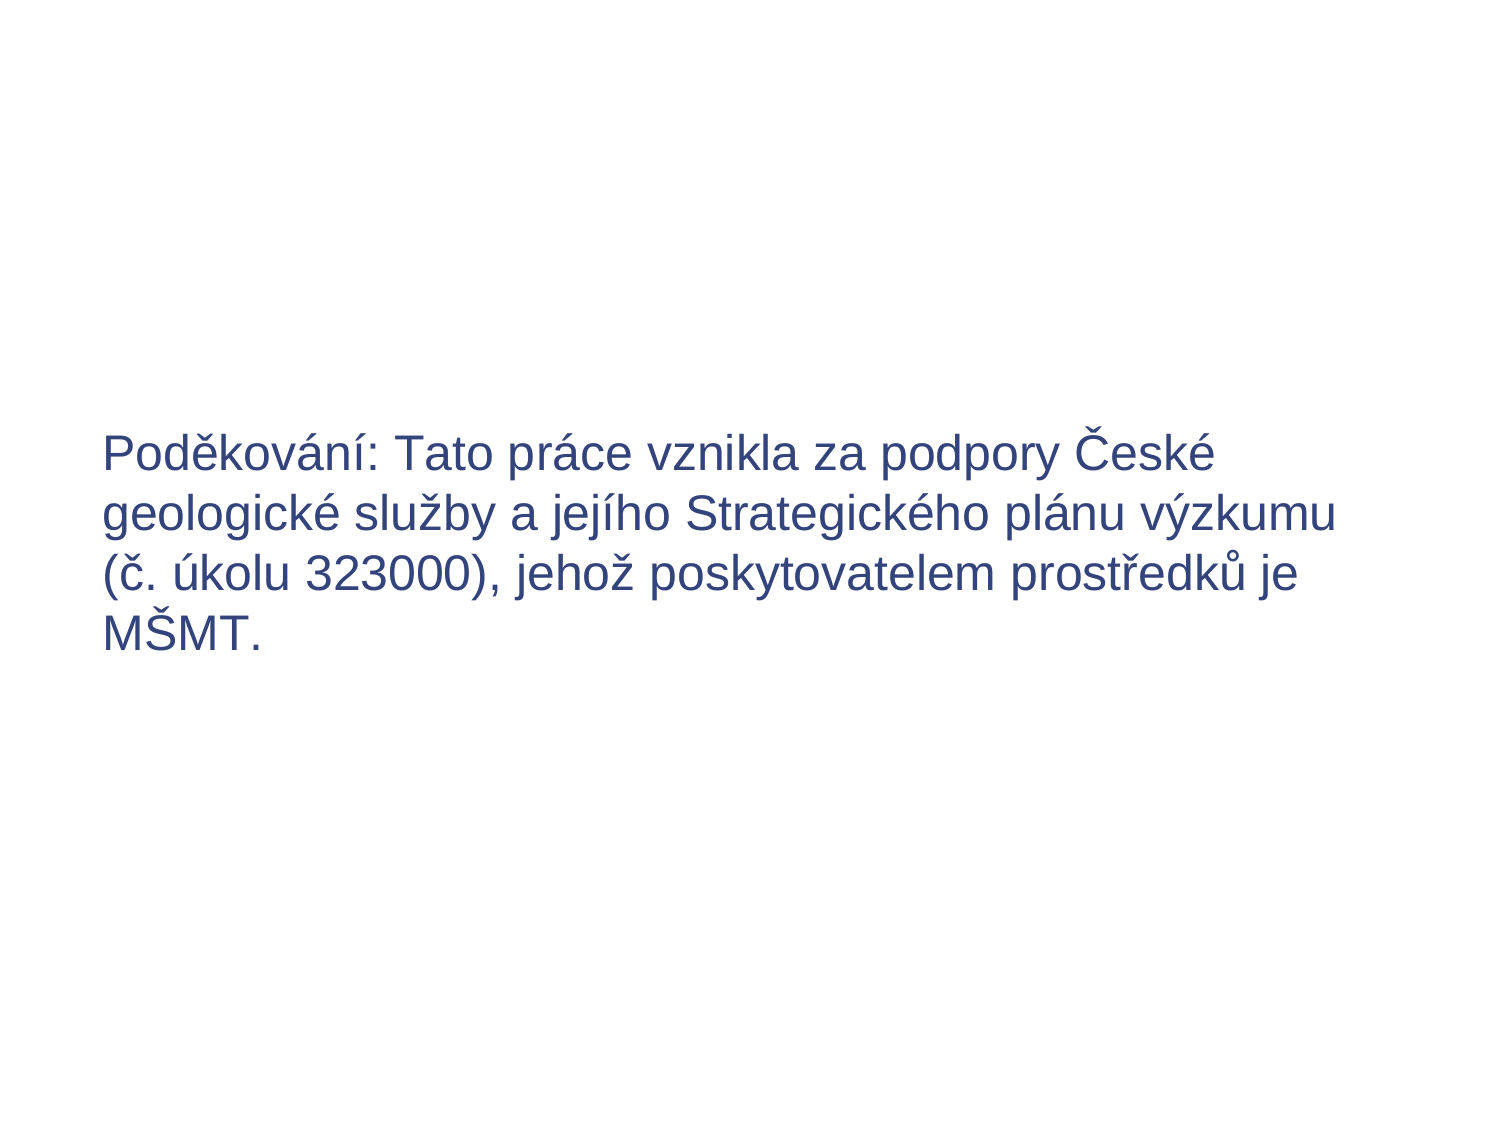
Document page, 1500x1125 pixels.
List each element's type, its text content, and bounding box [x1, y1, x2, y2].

title Poděkování: Tato práce vznikla za podpory České geologické služby a jejího Strategického plánu výzkumu (č. úkolu 323000), jehož poskytovatelem prostředků je MŠMT. [87, 375, 1413, 826]
